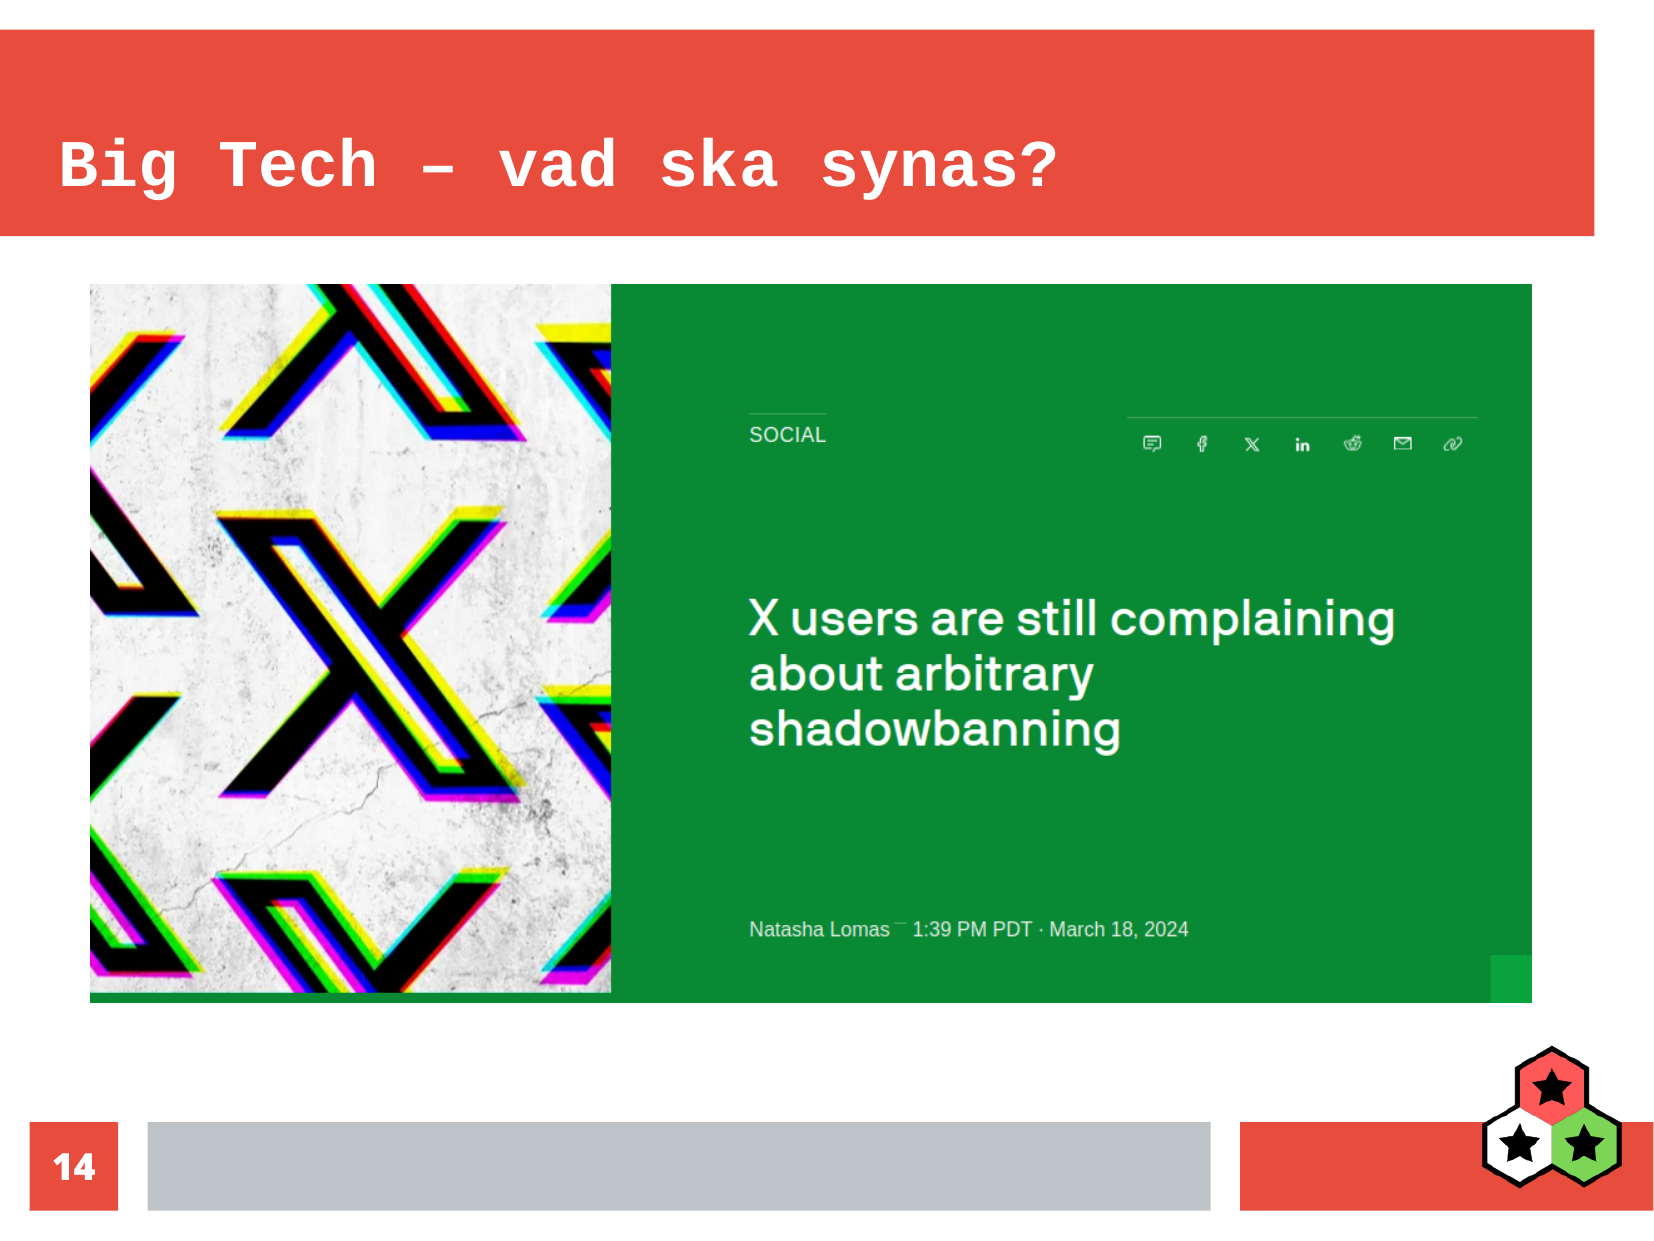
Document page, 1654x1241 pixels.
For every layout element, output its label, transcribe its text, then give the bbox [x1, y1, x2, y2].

picture [90, 284, 1532, 1003]
picture [1463, 1028, 1640, 1205]
title Big Tech – vad ska synas? [59, 59, 1595, 207]
